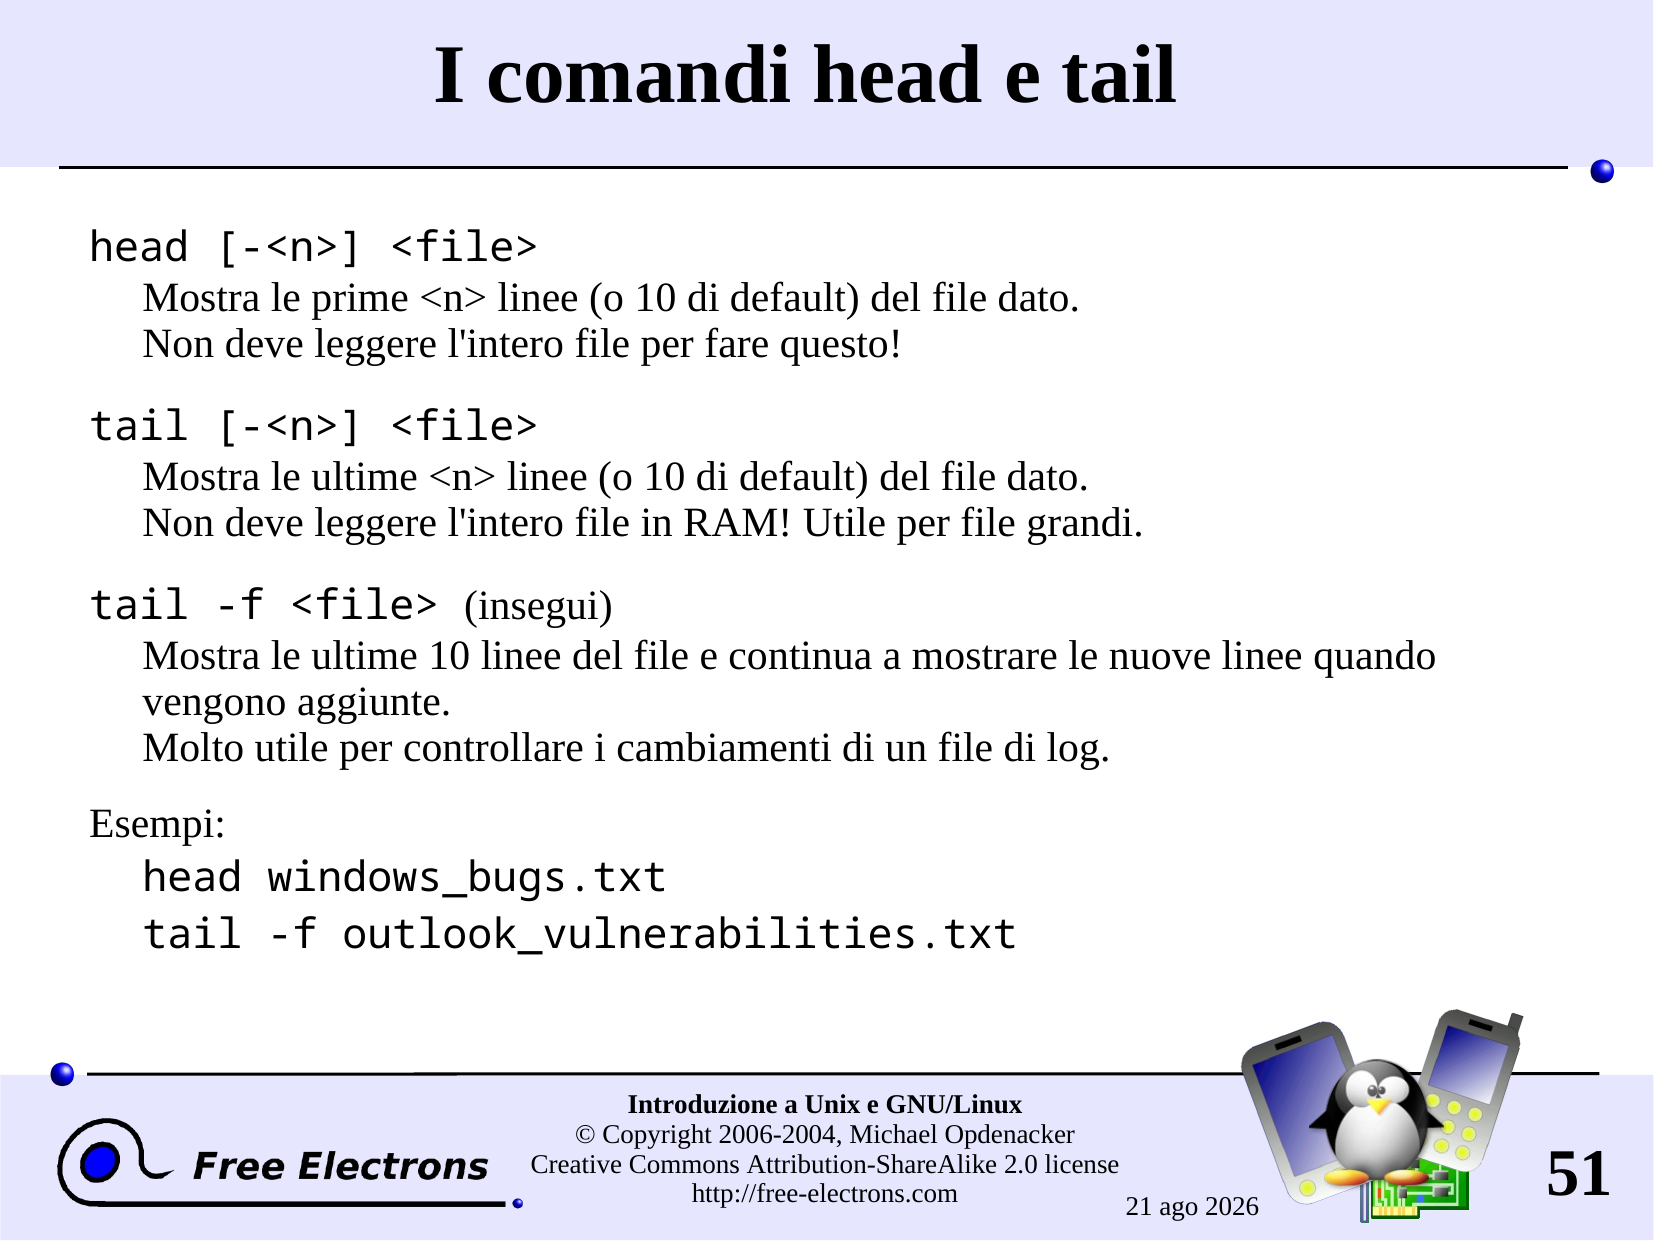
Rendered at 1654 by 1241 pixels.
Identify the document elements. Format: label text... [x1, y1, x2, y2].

picture [50, 1107, 527, 1216]
title I comandi head e tail [60, 20, 1551, 130]
list head [-<n>] <file> Mostra le prime <n> linee (o 10 di default) del file dato. Non deve leggere l'intero file per fare questo! tail [-<n>] <file> Mostra le ultime <n> linee (o 10 di default) del file dato. Non deve leggere l'intero file in RAM! Utile per file grandi. tail -f <file> (insegui) Mostra le ultime 10 linee del file e continua a mostrare le nuove linee quando vengono aggiunte. Molto utile per controllare i cambiamenti di un file di log. Esempi: head windows_bugs.txt tail -f outlook_vulnerabilities.txt [71, 217, 1489, 1089]
picture [1239, 998, 1538, 1241]
